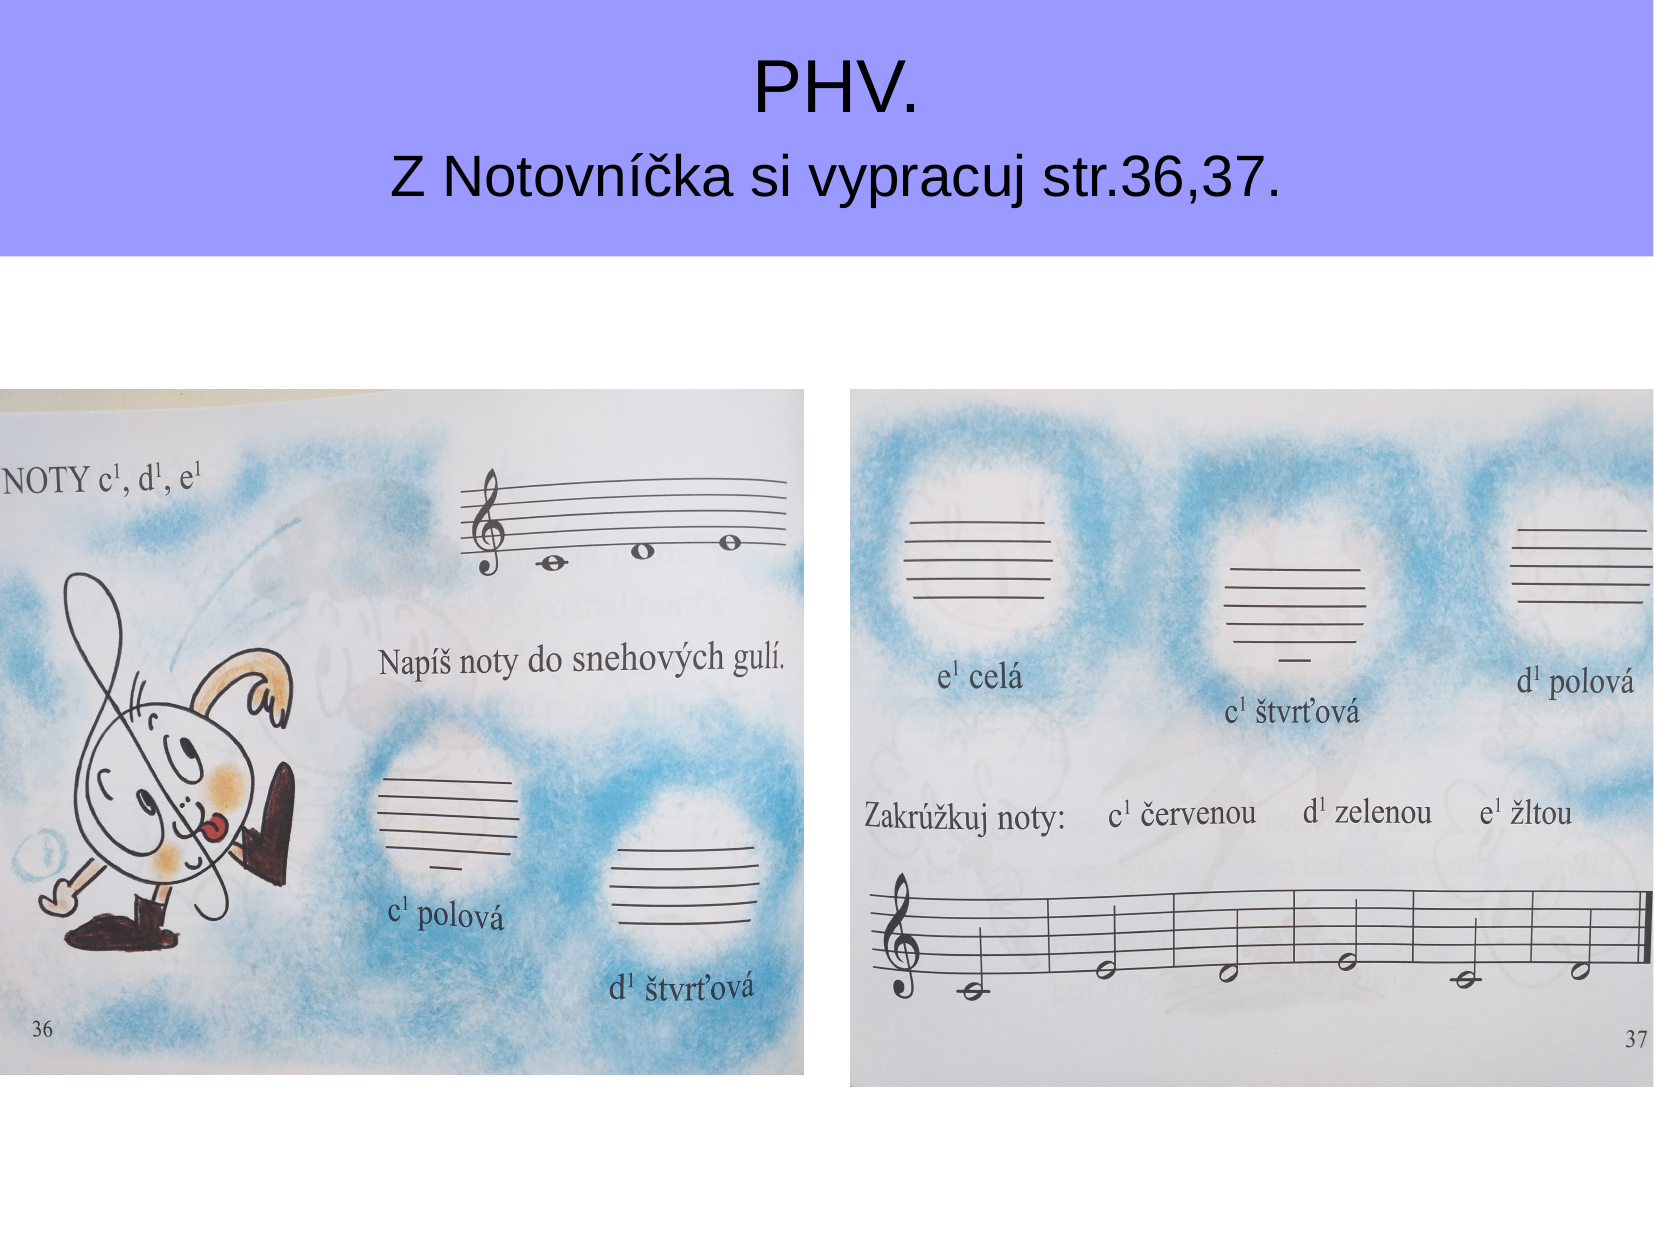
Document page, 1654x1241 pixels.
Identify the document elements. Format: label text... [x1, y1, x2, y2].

title PHV. Z Notovníčka si vypracuj str.36,37. [0, 0, 1654, 257]
picture [850, 389, 1654, 1087]
picture [0, 389, 804, 1075]
